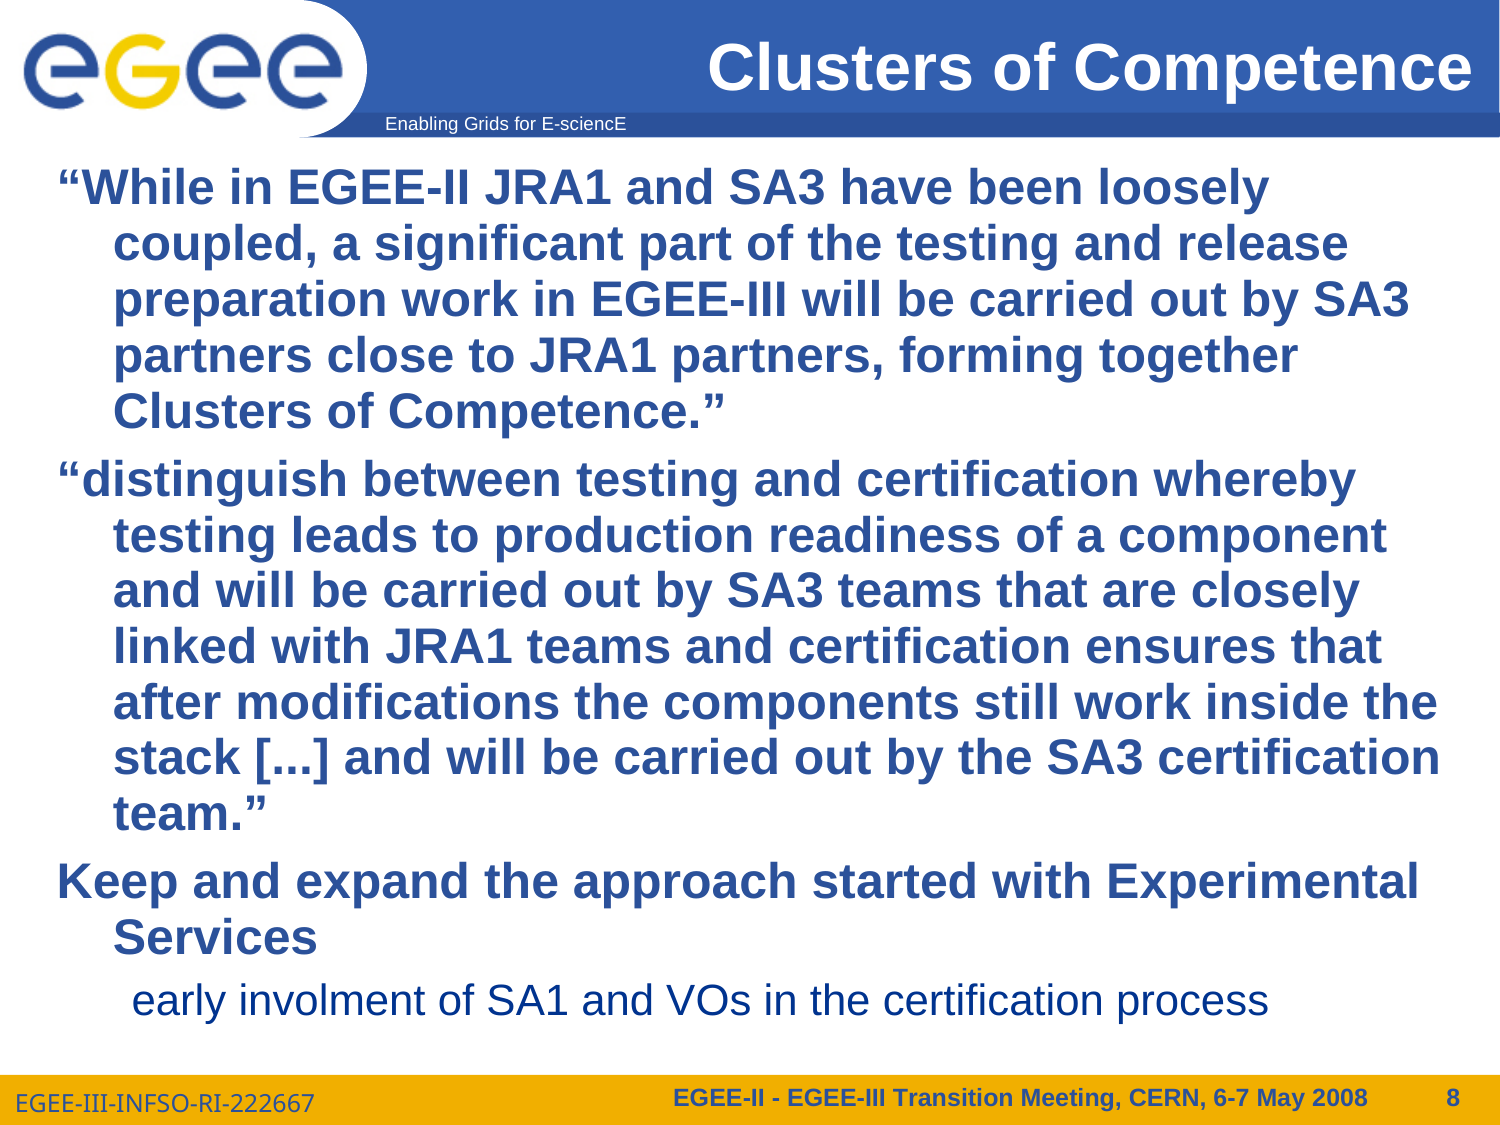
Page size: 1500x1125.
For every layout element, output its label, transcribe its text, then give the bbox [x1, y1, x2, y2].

title Clusters of Competence [369, 0, 1475, 148]
list “While in EGEE-II JRA1 and SA3 have been loosely coupled, a significant part of the testing and release preparation work in EGEE-III will be carried out by SA3 partners close to JRA1 partners, forming together Clusters of Competence.” “distinguish between testing and certification whereby testing leads to production readiness of a component and will be carried out by SA3 teams that are closely linked with JRA1 teams and certification ensures that after modifications the components still work inside the stack [...] and will be carried out by the SA3 certification team.” Keep and expand the approach started with Experimental Services early involment of SA1 and VOs in the certification process [56, 159, 1466, 1036]
picture [18, 30, 349, 112]
